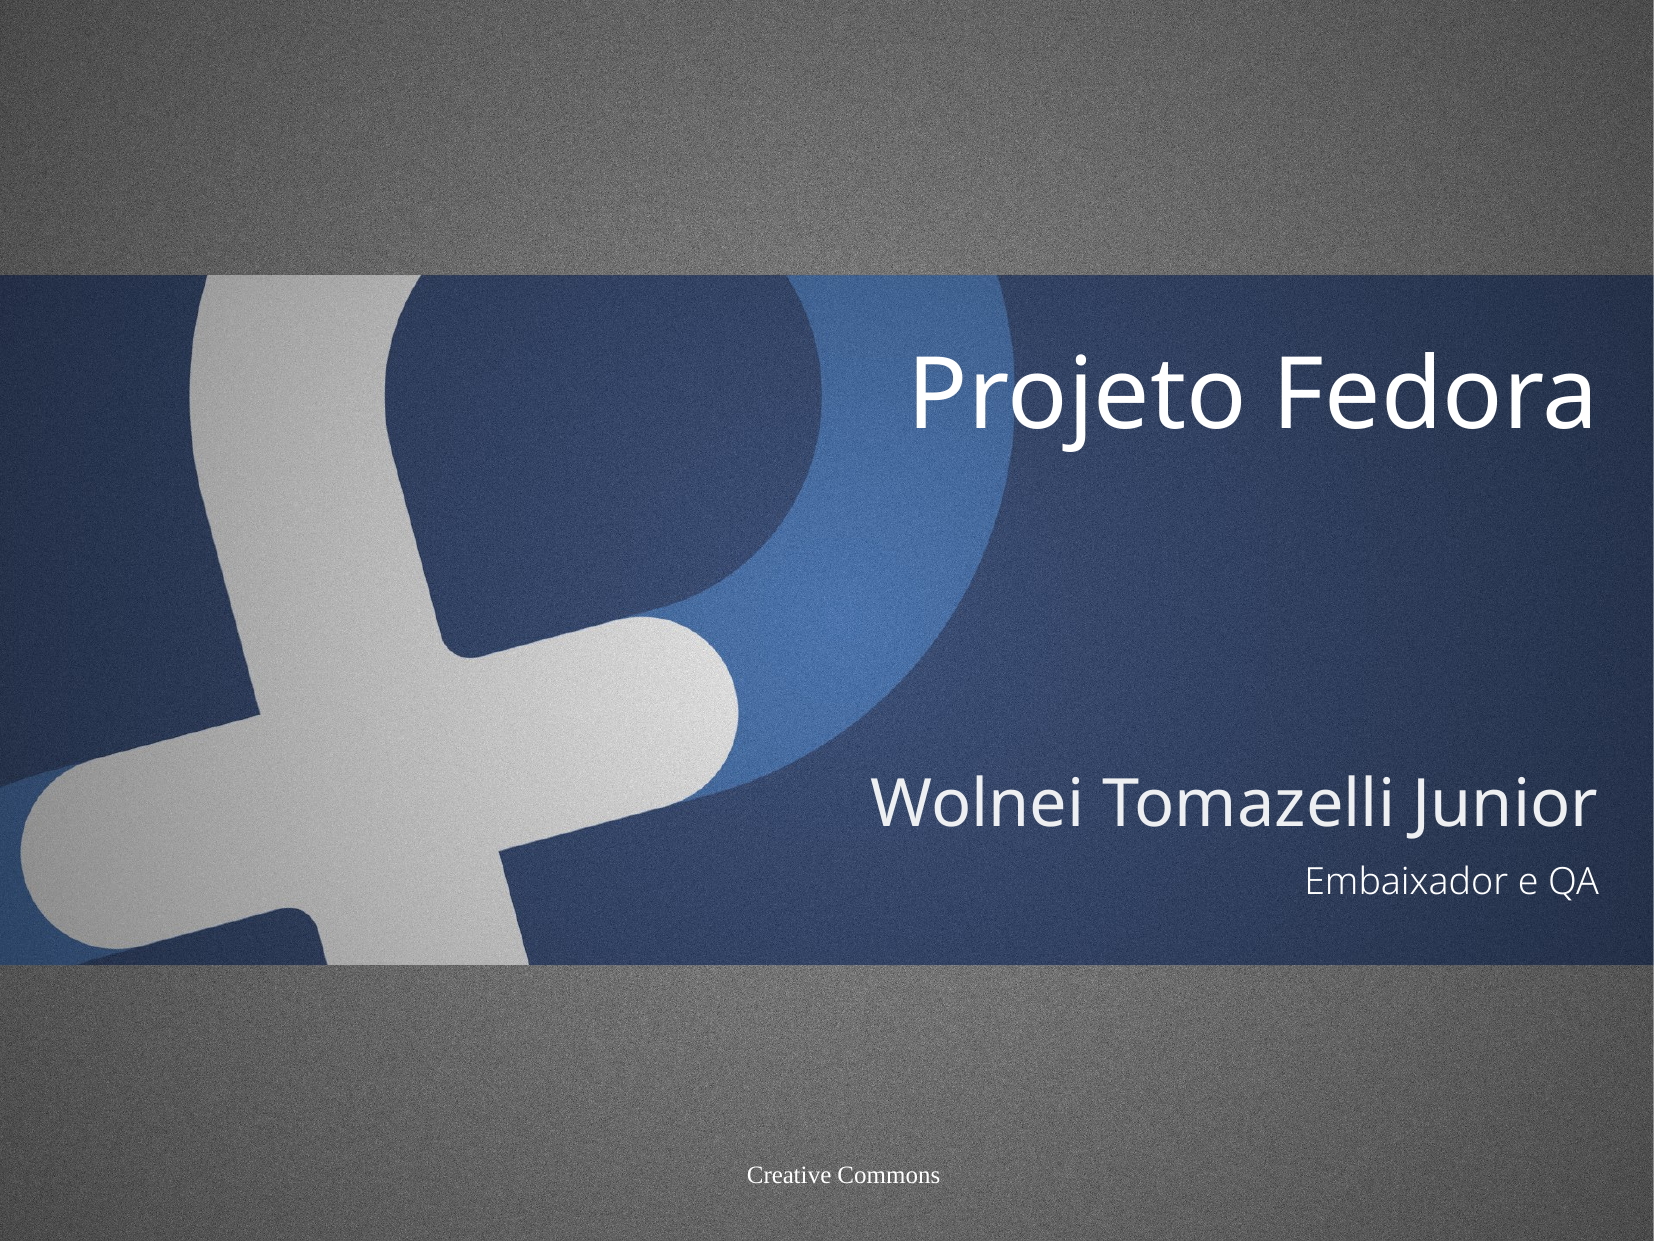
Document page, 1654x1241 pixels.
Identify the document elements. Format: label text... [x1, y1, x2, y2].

text_box Creative Commons [75, 1126, 1613, 1197]
text_box Embaixador e QA [531, 845, 1615, 916]
picture [0, 0, 1654, 1241]
text_box Wolnei Tomazelli Junior [649, 758, 1615, 842]
title Projeto Fedora [248, 330, 1599, 449]
